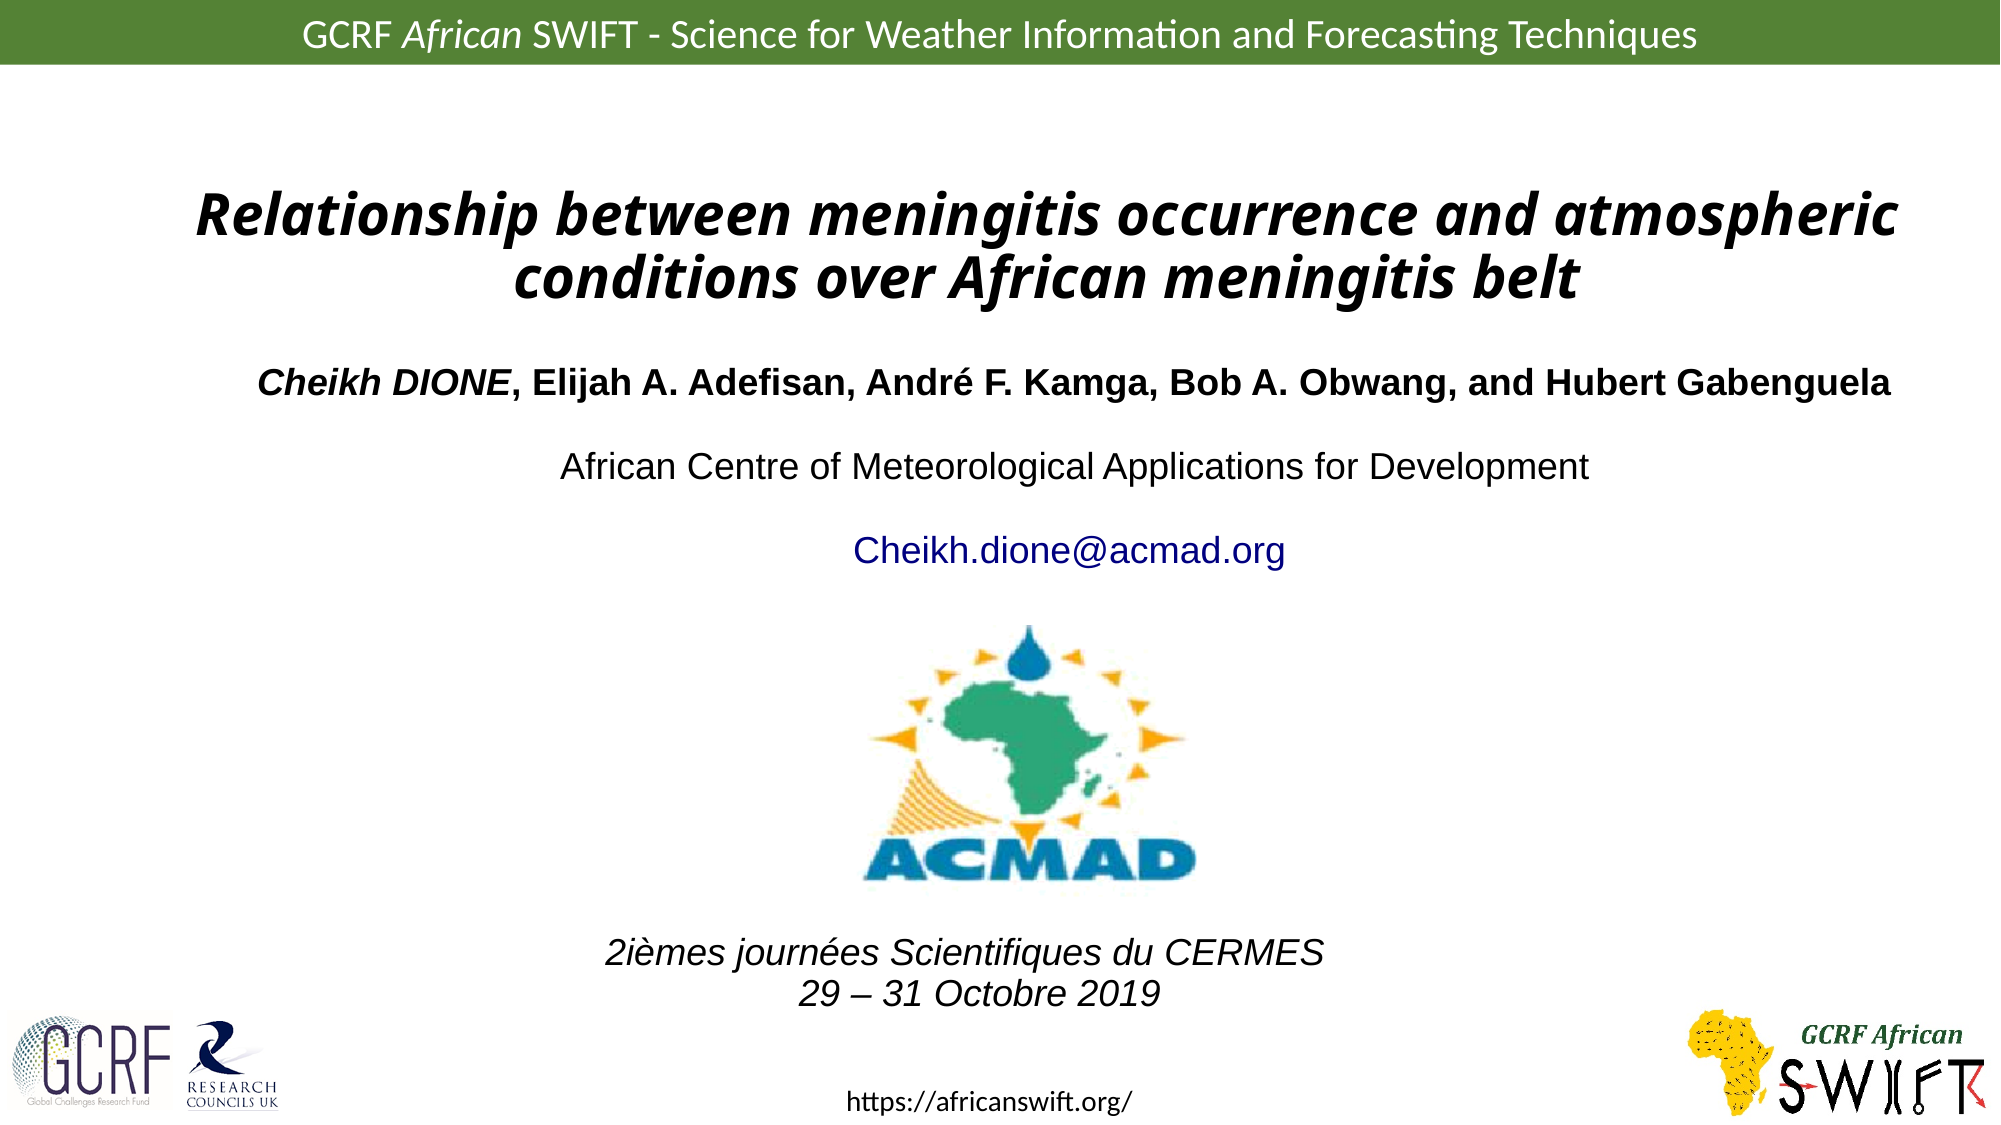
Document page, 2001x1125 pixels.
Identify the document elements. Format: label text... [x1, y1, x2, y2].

text_box https://africanswift.org/ [831, 1074, 1205, 1125]
picture [850, 625, 1217, 898]
text_box Relationship between meningitis occurrence and atmospheric conditions over African meningitis belt [129, 194, 1965, 302]
text_box 2ièmes journées Scientifiques du CERMES 29 – 31 Octobre 2019 [590, 923, 1359, 1023]
picture [1674, 1000, 2000, 1125]
picture [7, 1010, 292, 1125]
text_box Cheikh DIONE, Elijah A. Adefisan, André F. Kamga, Bob A. Obwang, and Hubert Gabenguela African Centre of Meteorological Applications for Development Cheikh.dione@acmad.org [236, 354, 1914, 706]
text_box GCRF African SWIFT - Science for Weather Information and Forecasting Techniques [0, 0, 2000, 65]
